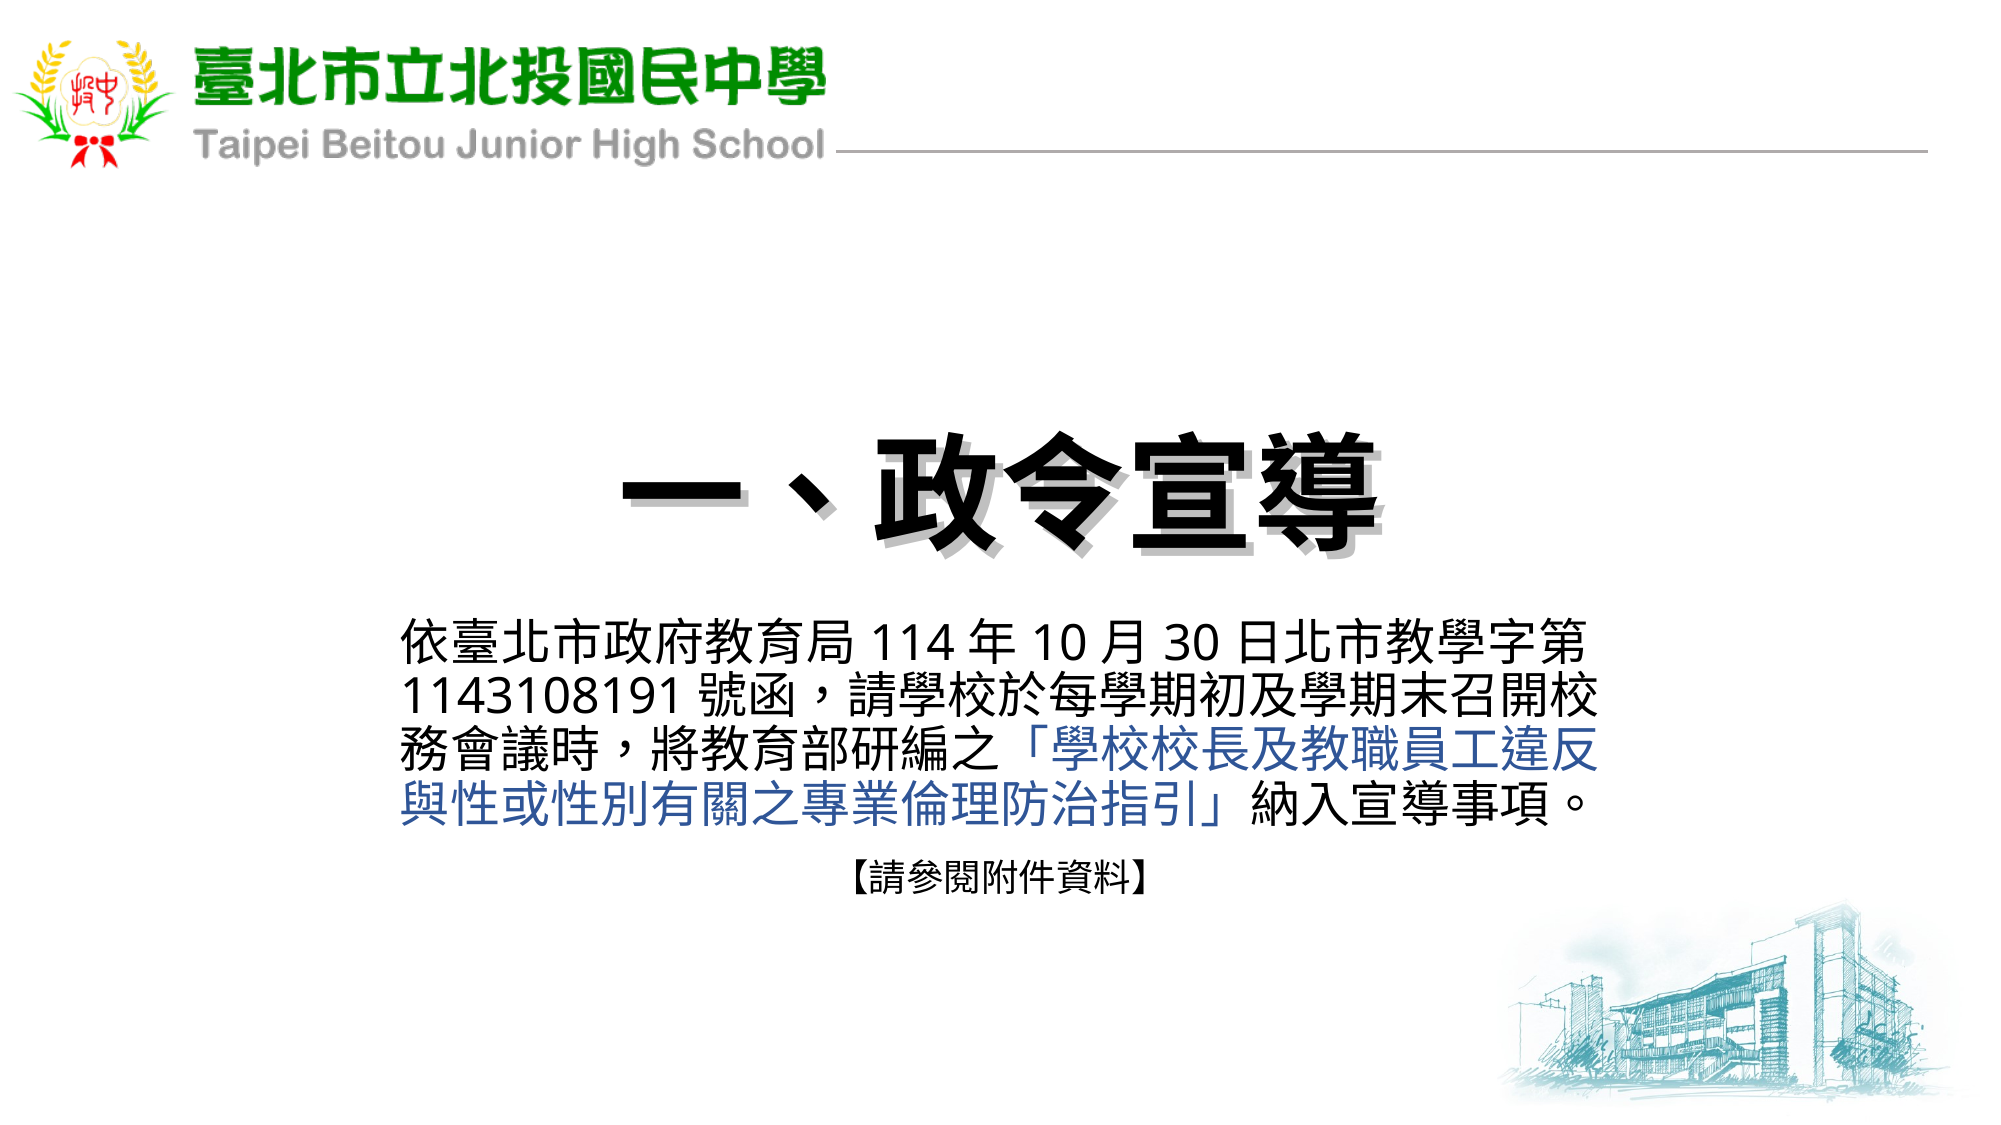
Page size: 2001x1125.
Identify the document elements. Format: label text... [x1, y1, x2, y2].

text_box 依臺北市政府教育局114年10月30日北市教學字第1143108191號函，請學校於每學期初及學期末召開校務會議時，將教育部研編之「學校校長及教職員工違反與性或性別有關之專業倫理防治指引」納入宣導事項。 【請參閱附件資料】 [362, 609, 1638, 1079]
list 一、政令宣導 [137, 423, 1863, 893]
